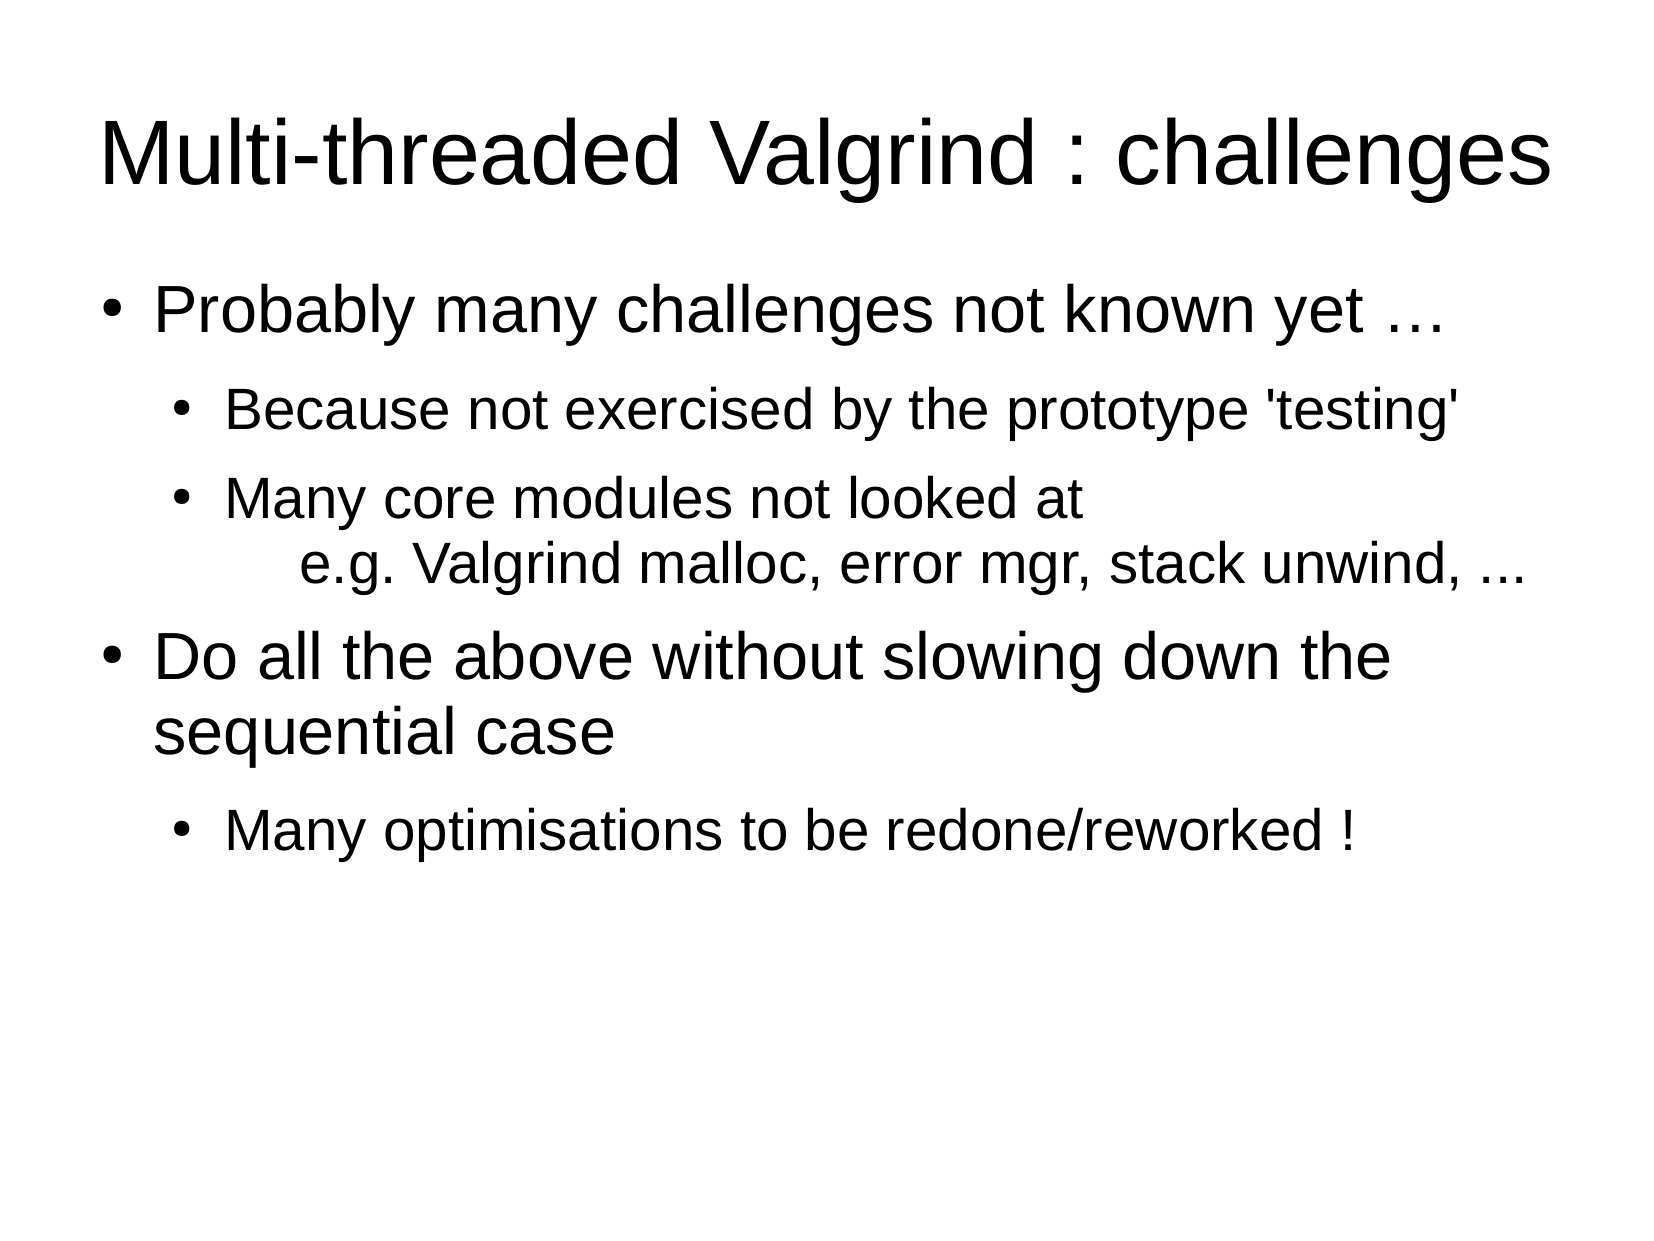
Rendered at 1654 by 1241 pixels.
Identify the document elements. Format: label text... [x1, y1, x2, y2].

list Probably many challenges not known yet … Because not exercised by the prototype 'testing' Many core modules not looked at e.g. Valgrind malloc, error mgr, stack unwind, ... Do all the above without slowing down the sequential case Many optimisations to be redone/reworked ! [82, 272, 1571, 1168]
title Multi-threaded Valgrind : challenges [82, 49, 1571, 257]
